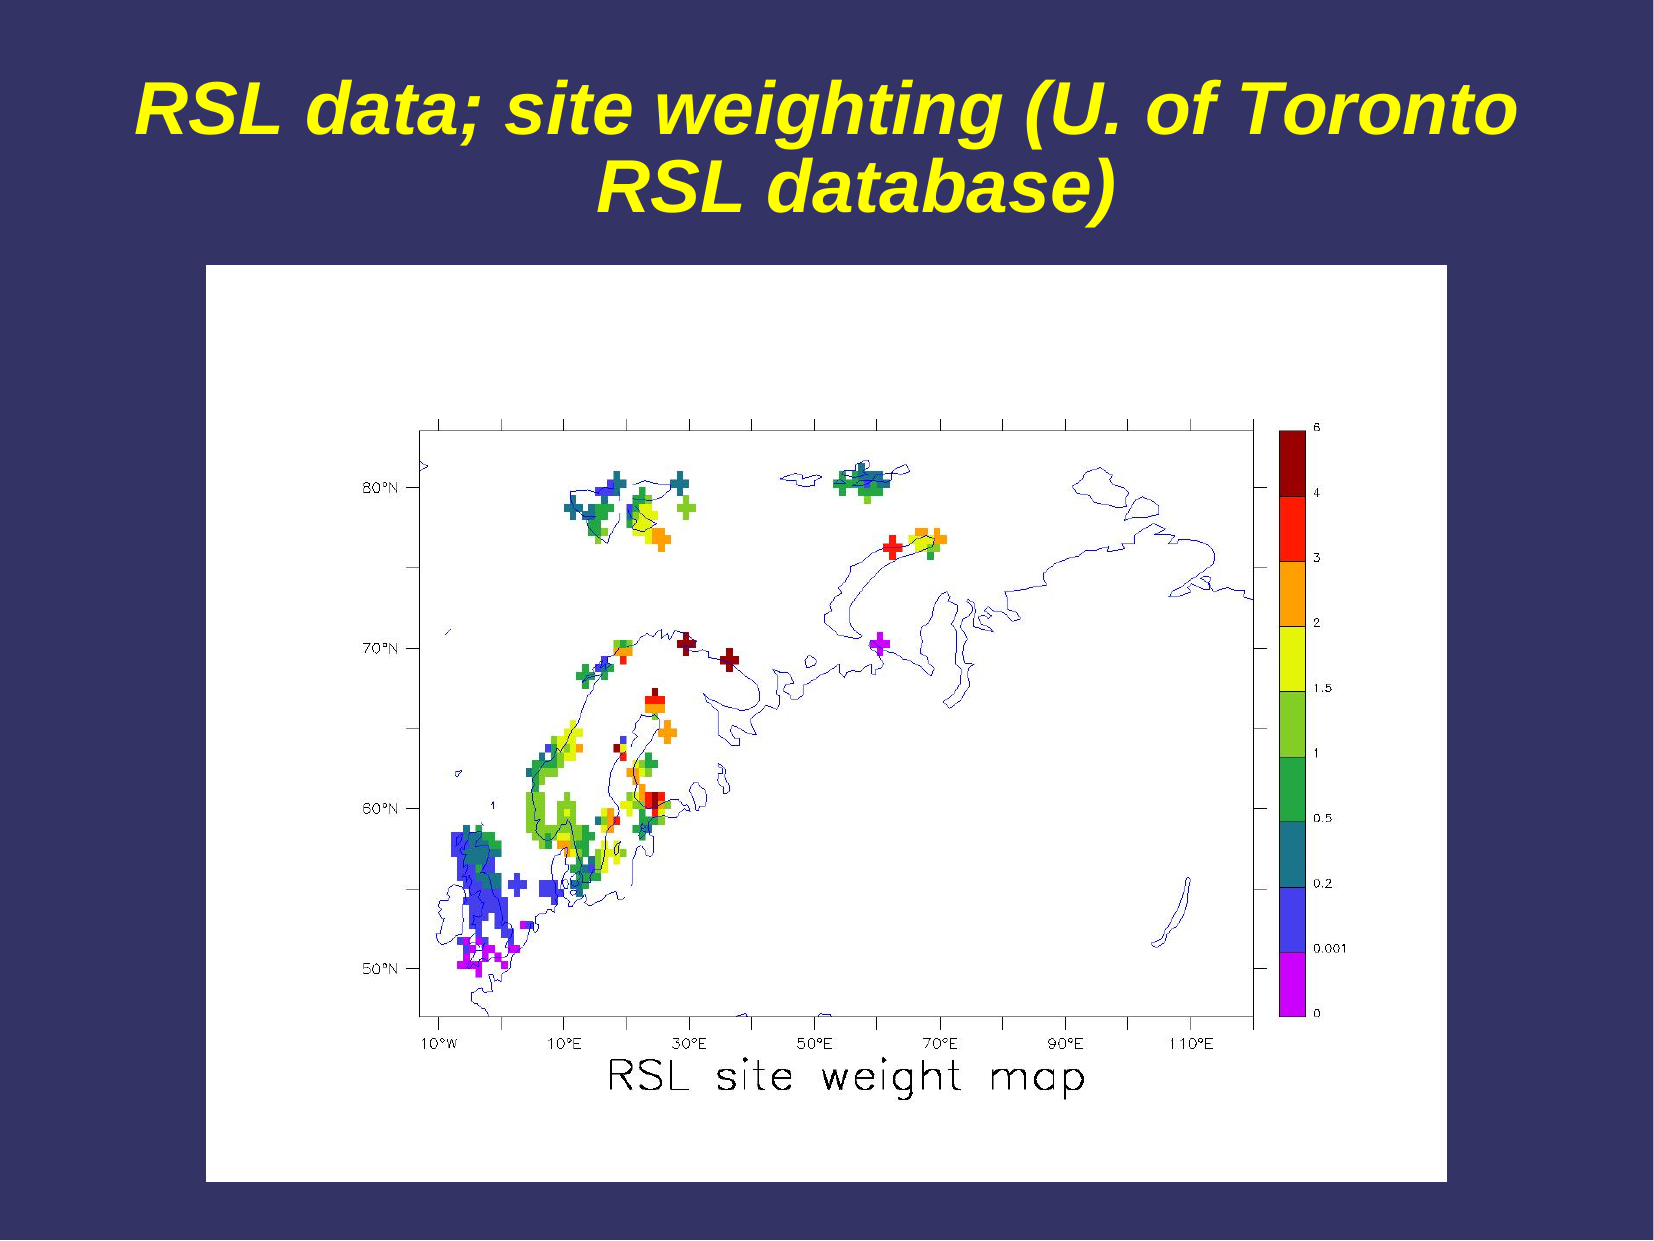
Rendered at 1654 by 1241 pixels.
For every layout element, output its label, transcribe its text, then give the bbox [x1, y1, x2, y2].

title RSL data; site weighting (U. of Toronto RSL database) [121, 40, 1534, 259]
picture [206, 265, 1447, 1182]
